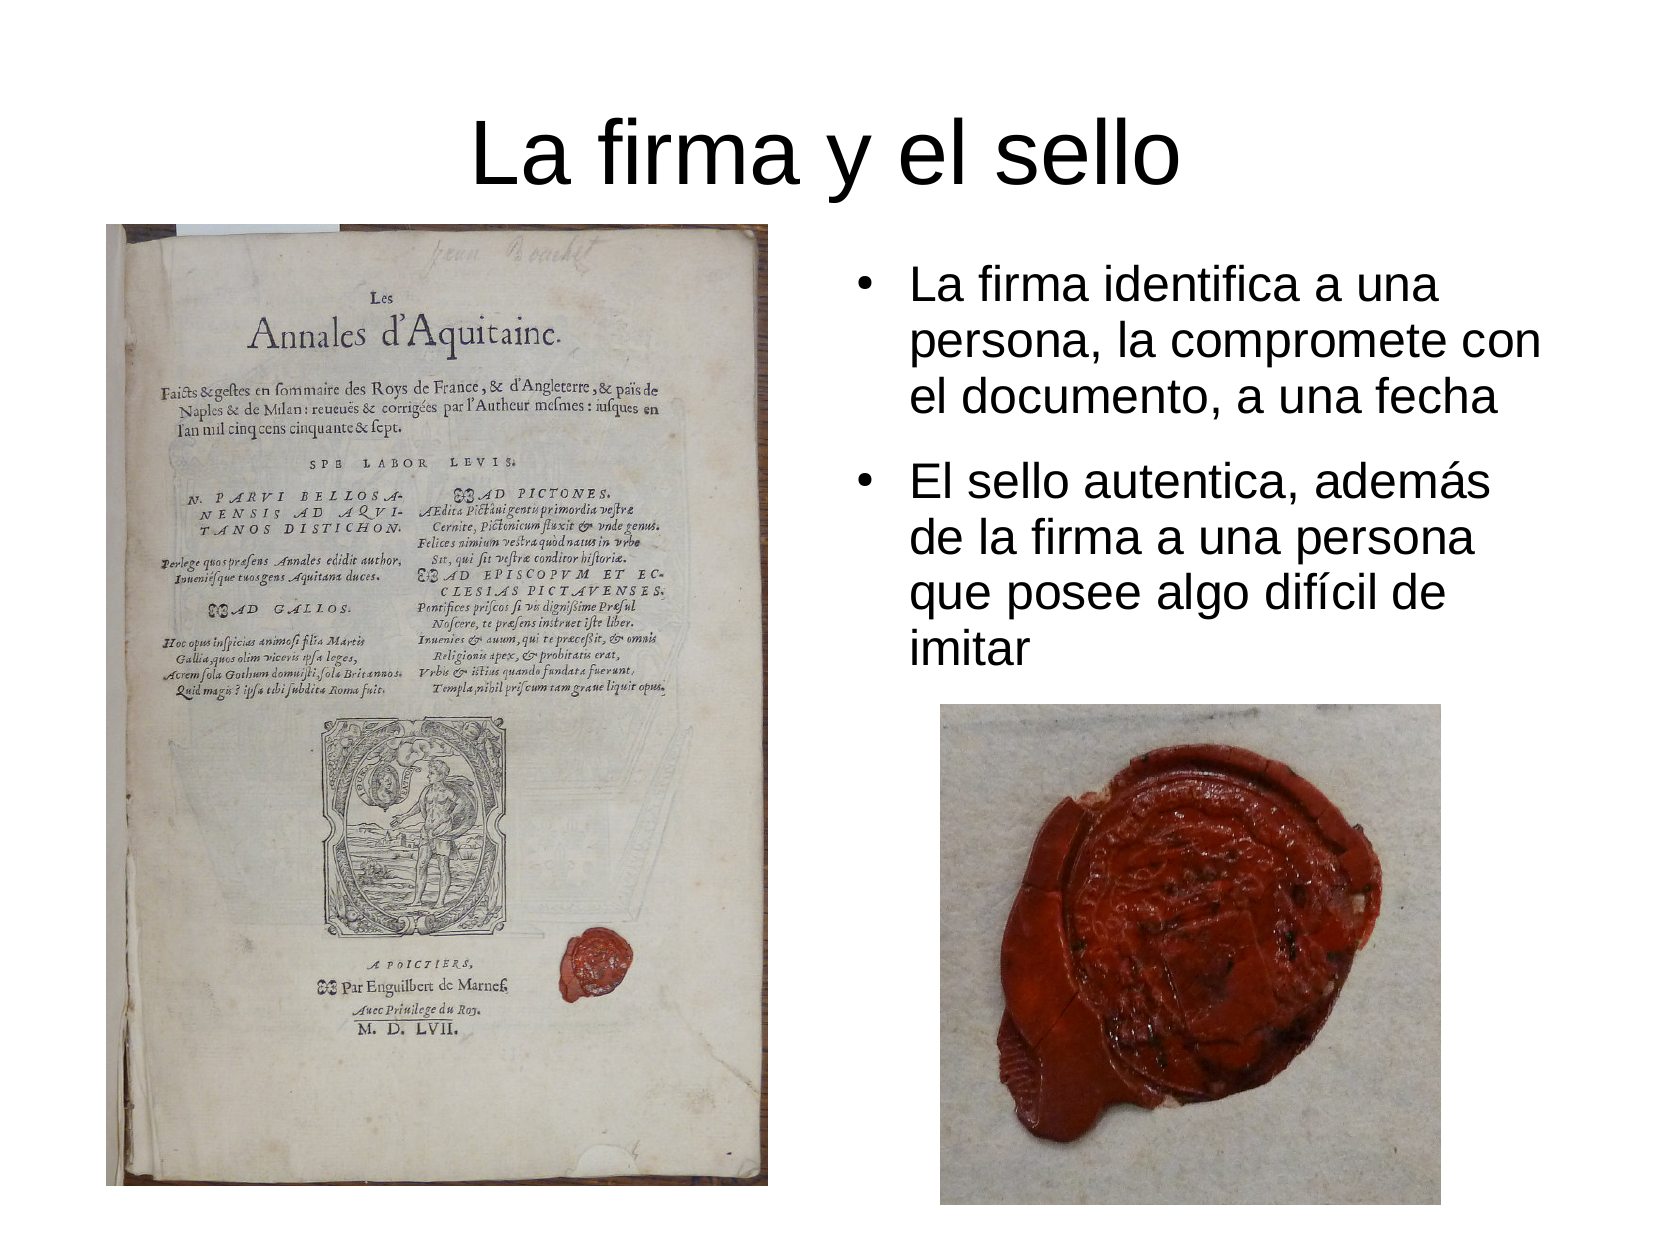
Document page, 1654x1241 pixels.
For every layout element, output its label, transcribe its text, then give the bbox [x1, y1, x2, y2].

title La firma y el sello [82, 49, 1571, 257]
picture [106, 224, 768, 1186]
list La firma identifica a una persona, la compromete con el documento, a una fecha El sello autentica, además de la firma a una persona que posee algo difícil de imitar [838, 256, 1553, 729]
picture [940, 704, 1441, 1205]
